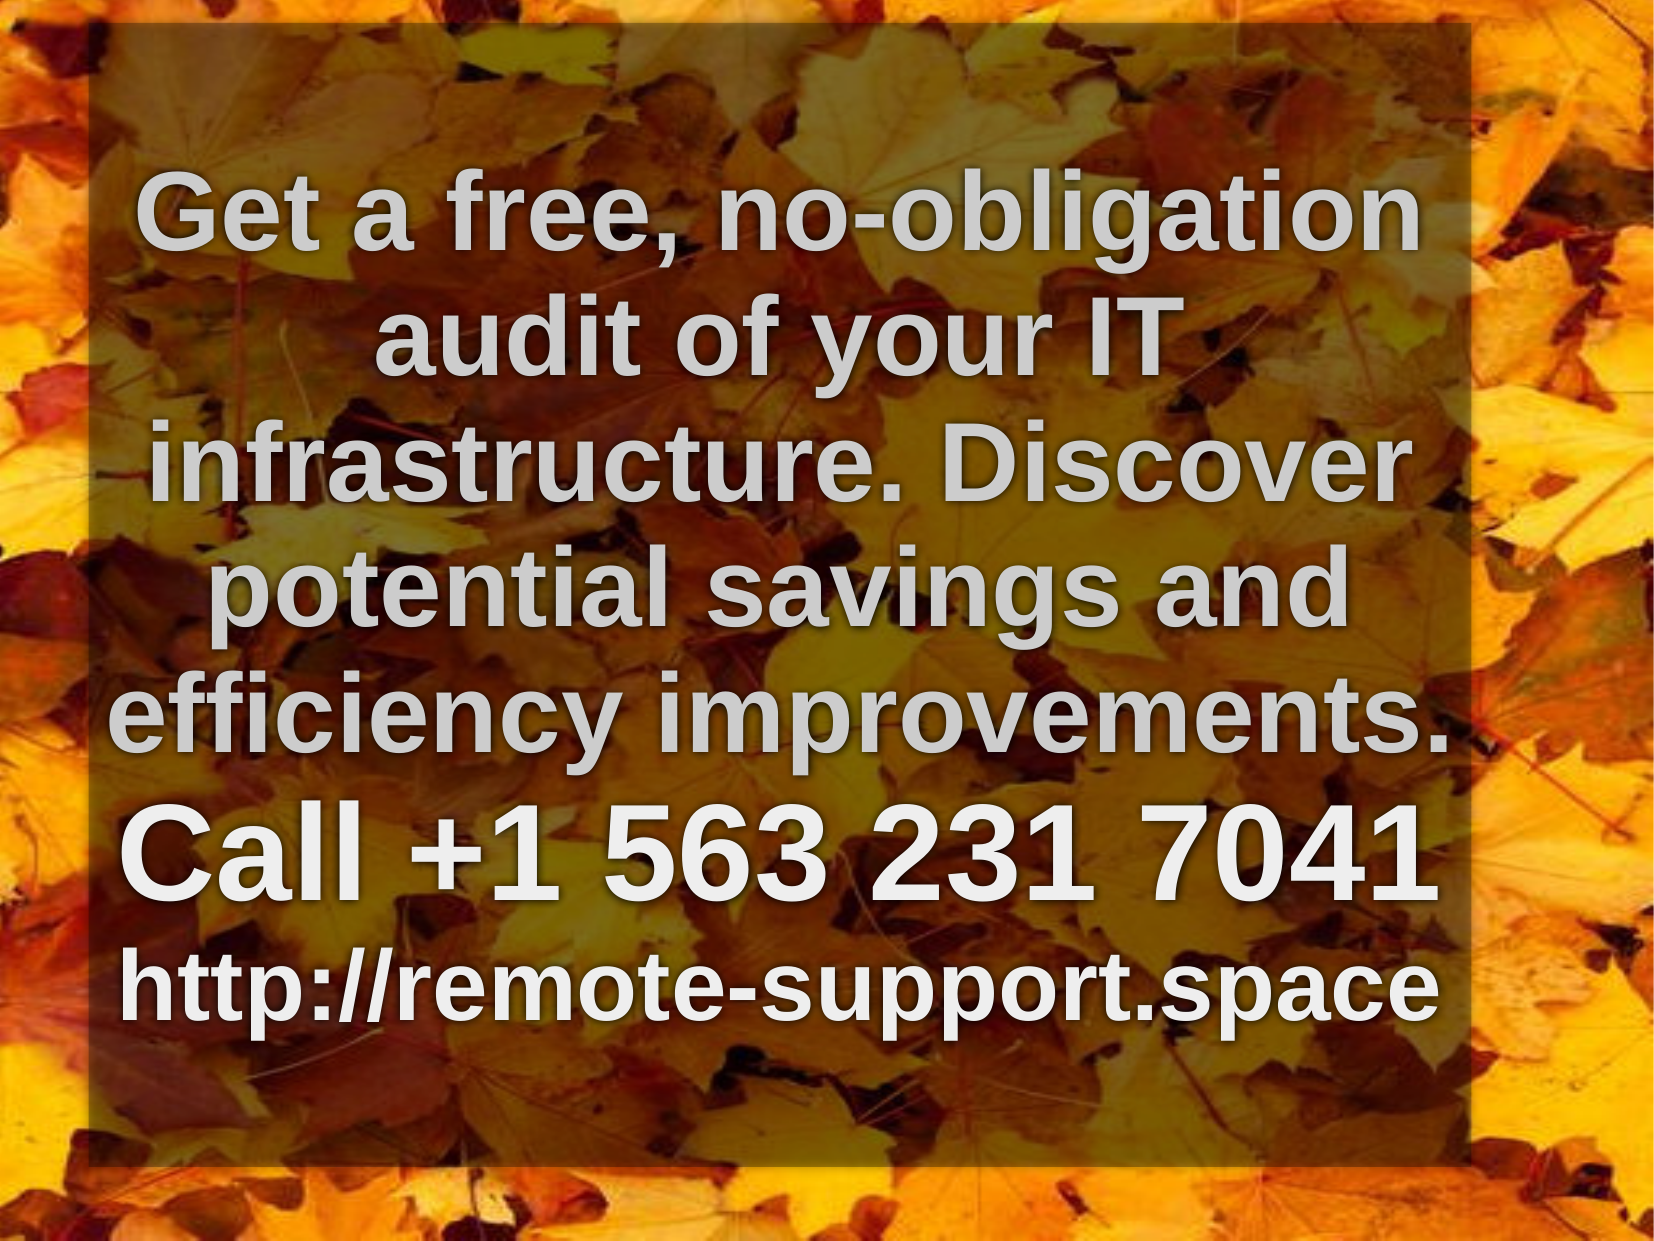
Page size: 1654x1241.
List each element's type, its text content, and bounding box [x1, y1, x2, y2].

picture [0, 0, 1654, 1241]
text_box Get a free, no-obligation audit of your IT infrastructure. Discover potential savings and efficiency improvements. Call +1 563 231 7041 http://remote-support.space [88, 22, 1472, 1167]
